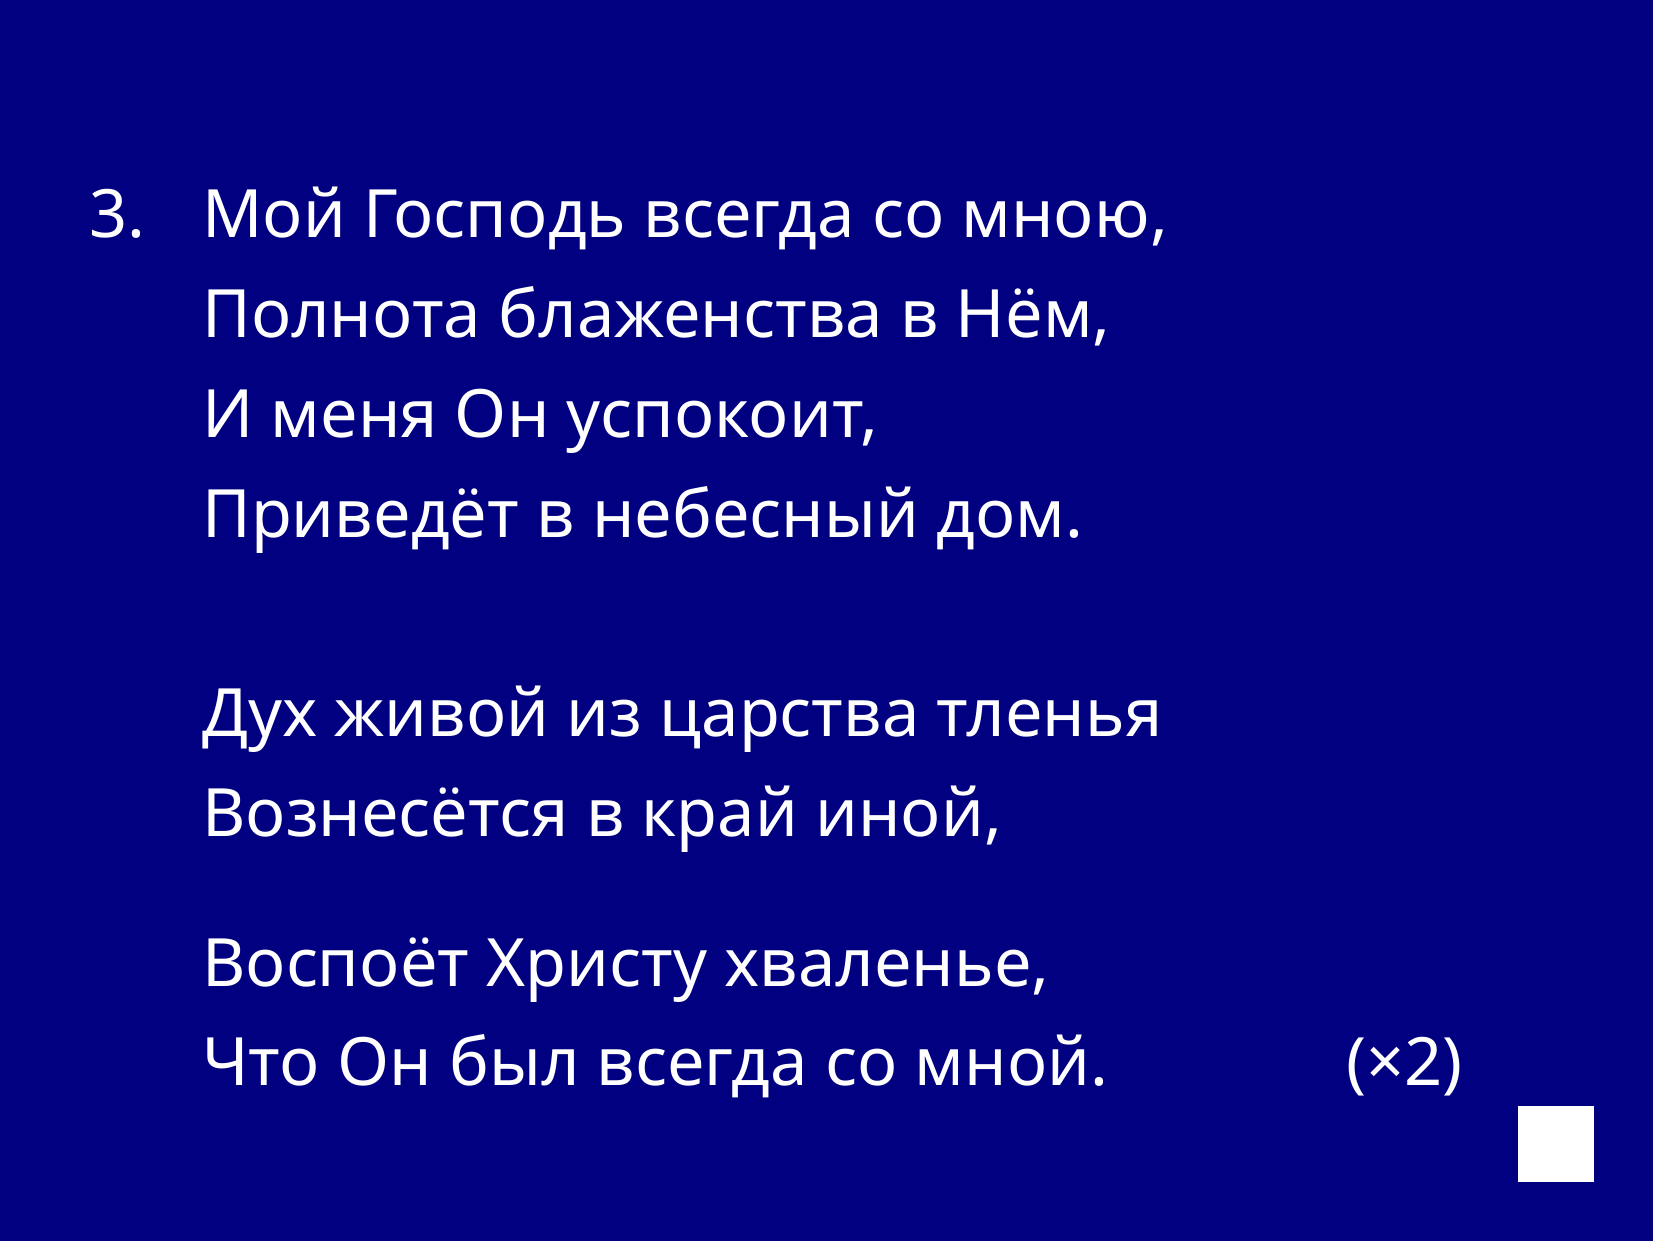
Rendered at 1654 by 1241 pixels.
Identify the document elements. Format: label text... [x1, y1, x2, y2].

text_box [1518, 1106, 1594, 1182]
text_box 3. Мой Господь всегда со мною, Полнота блаженства в Нём, И меня Он успокоит, Приведёт в небесный дом. Дух живой из царства тленья Вознесётся в край иной, Воспоёт Христу хваленье, Что Он был всегда со мной. (×2) [75, 150, 1576, 1163]
